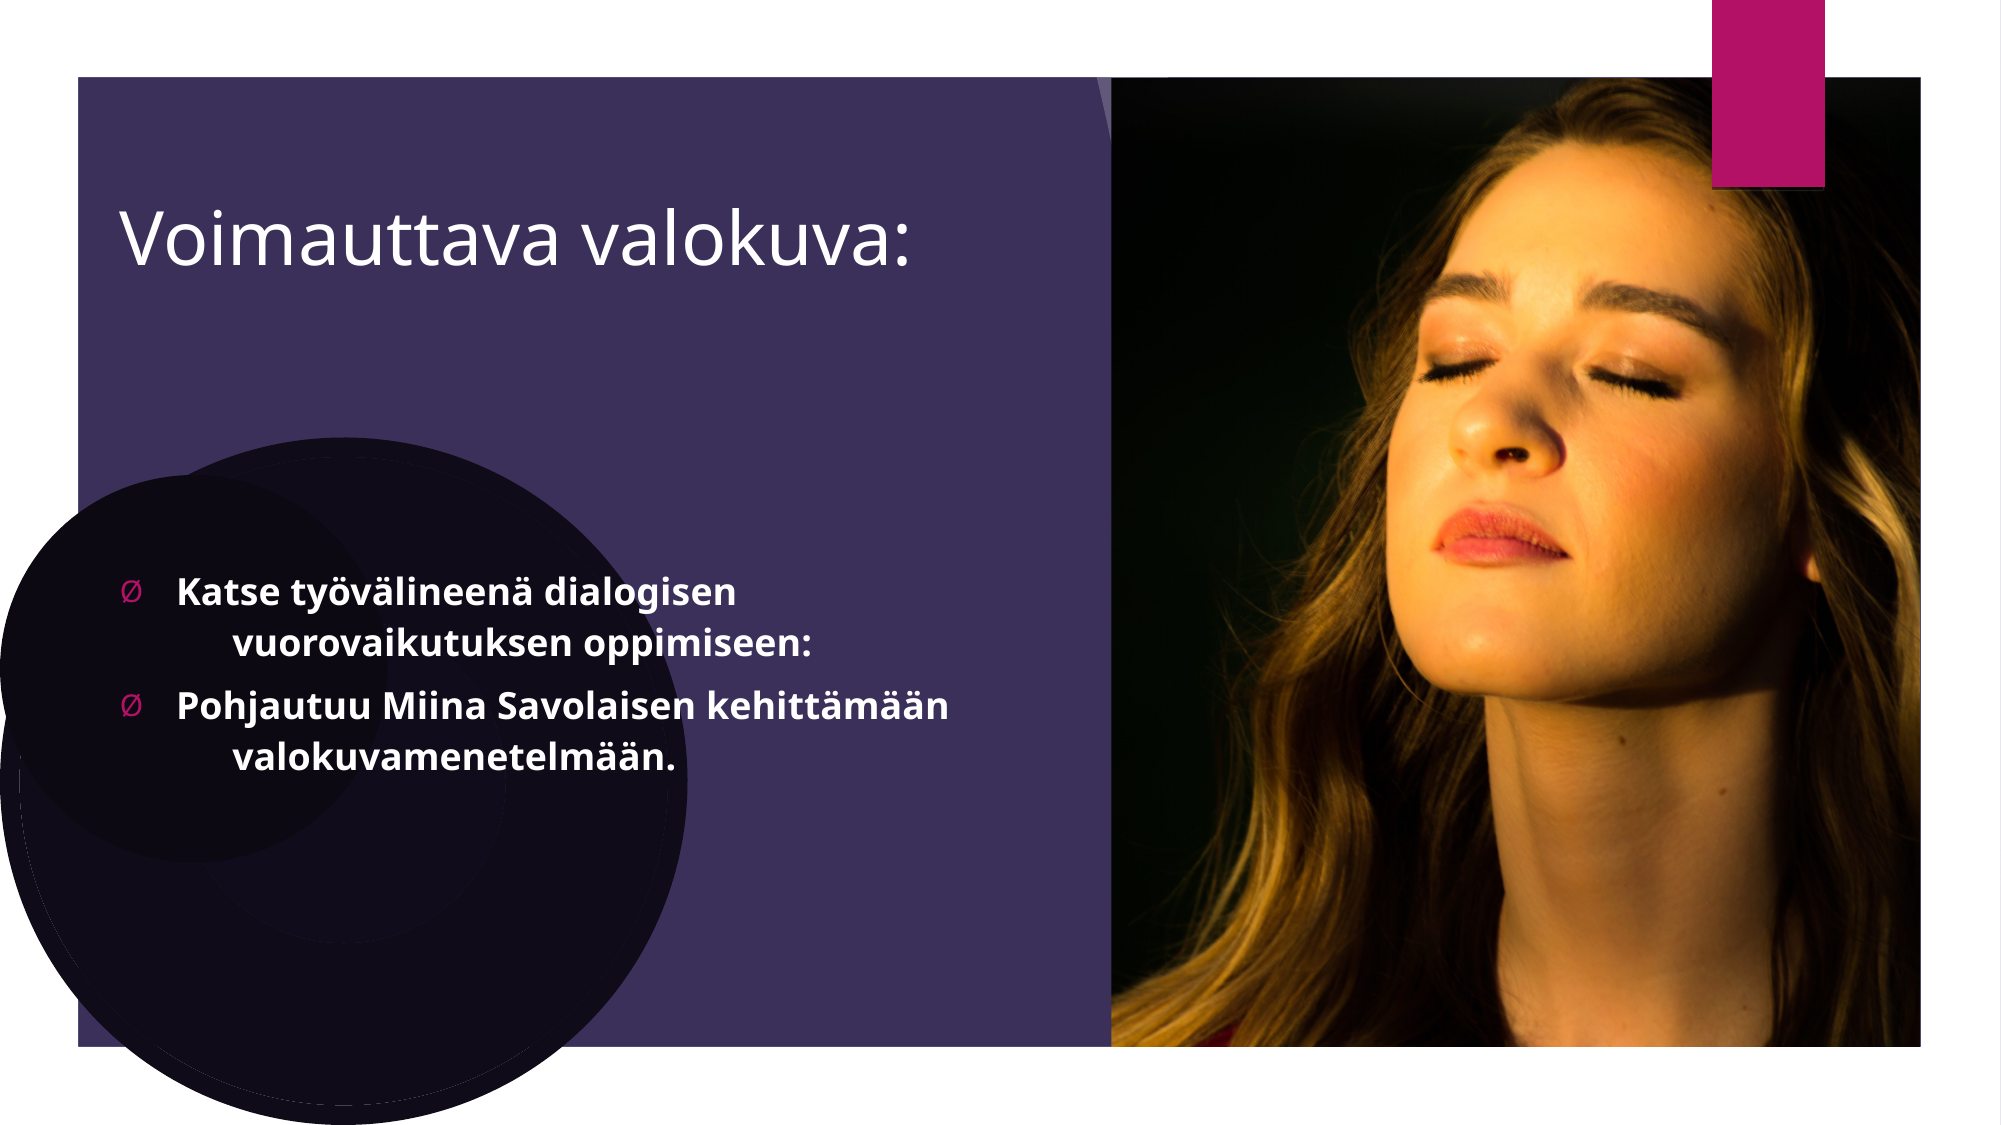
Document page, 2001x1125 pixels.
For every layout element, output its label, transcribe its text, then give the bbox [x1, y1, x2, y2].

text_box [0, 0, 2000, 1125]
list Katse työvälineenä dialogisen vuorovaikutuksen oppimiseen: Pohjautuu Miina Savolaisen kehittämään valokuvamenetelmään. [104, 396, 1102, 1023]
picture [1111, 78, 1921, 1047]
title Voimauttava valokuva: [104, 103, 1102, 370]
